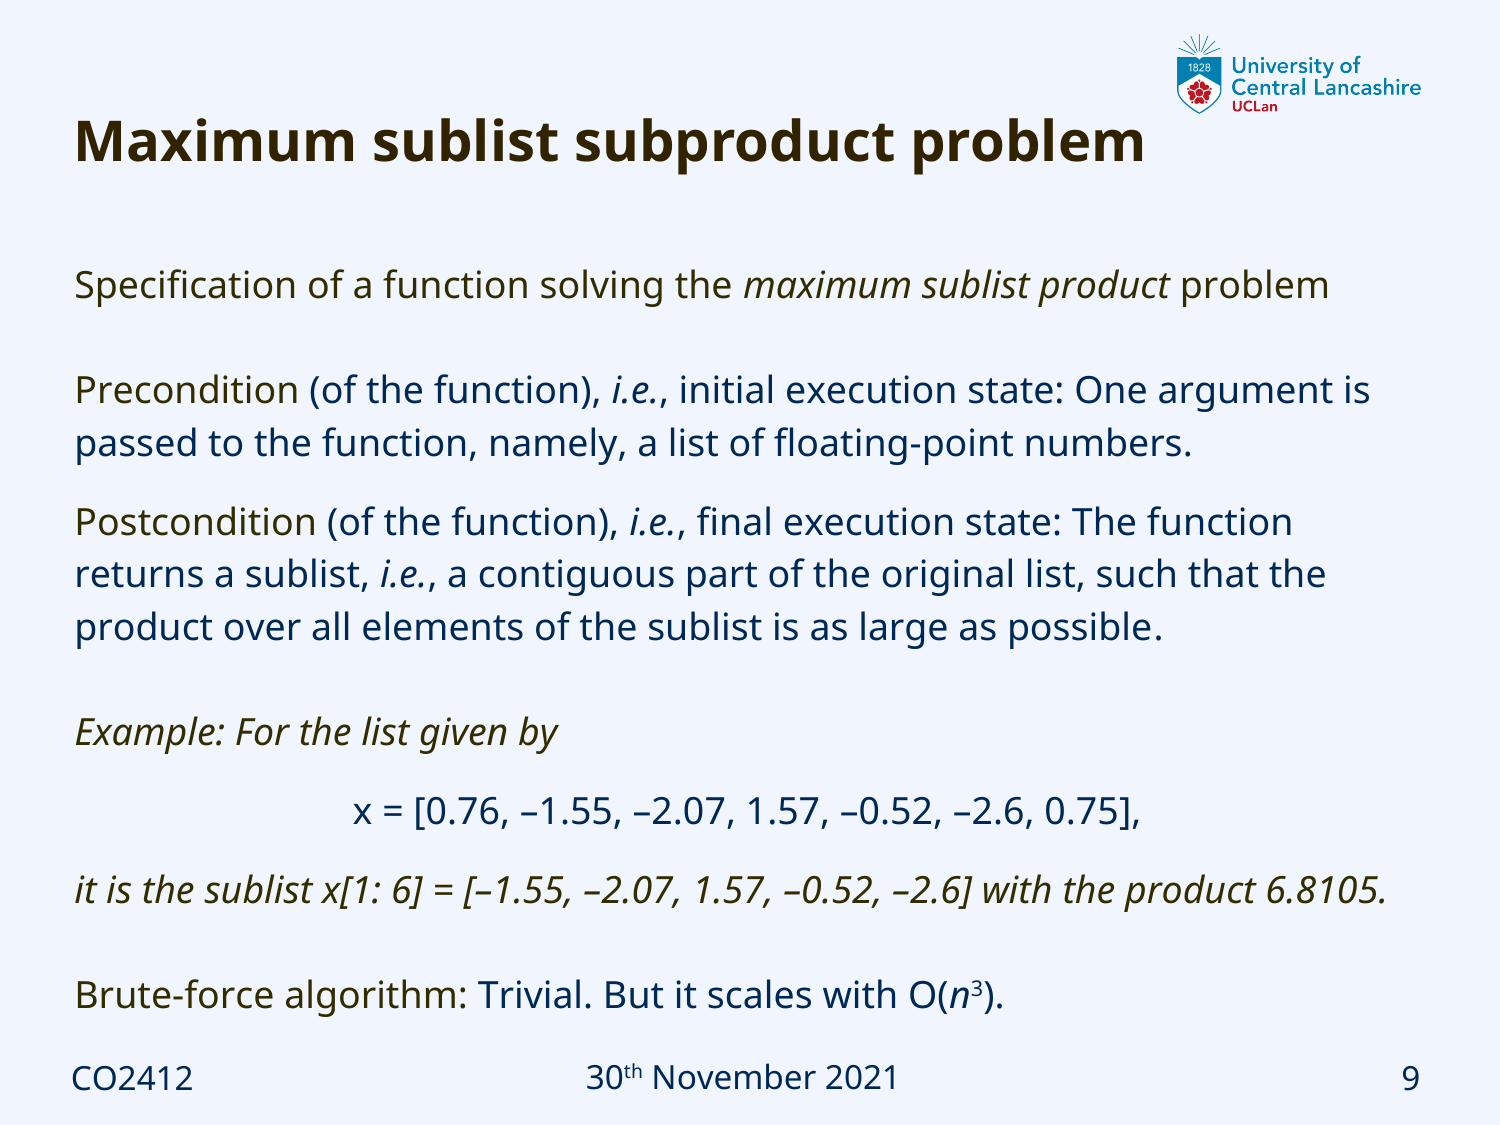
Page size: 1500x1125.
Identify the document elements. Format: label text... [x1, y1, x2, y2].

picture [1177, 34, 1421, 54]
title Maximum sublist subproduct problem [58, 54, 1500, 224]
text_box Specification of a function solving the maximum sublist product problem Precondition (of the function), i.e., initial execution state: One argument is passed to the function, namely, a list of floating-point numbers. Postcondition (of the function), i.e., final execution state: The function returns a sublist, i.e., a contiguous part of the original list, such that the product over all elements of the sublist is as large as possible. Example: For the list given by x = [0.76, –1.55, –2.07, 1.57, –0.52, –2.6, 0.75], it is the sublist x[1: 6] = [–1.55, –2.07, 1.57, –0.52, –2.6] with the product 6.8105. Brute-force algorithm: Trivial. But it scales with O(n3). [59, 245, 1435, 1024]
